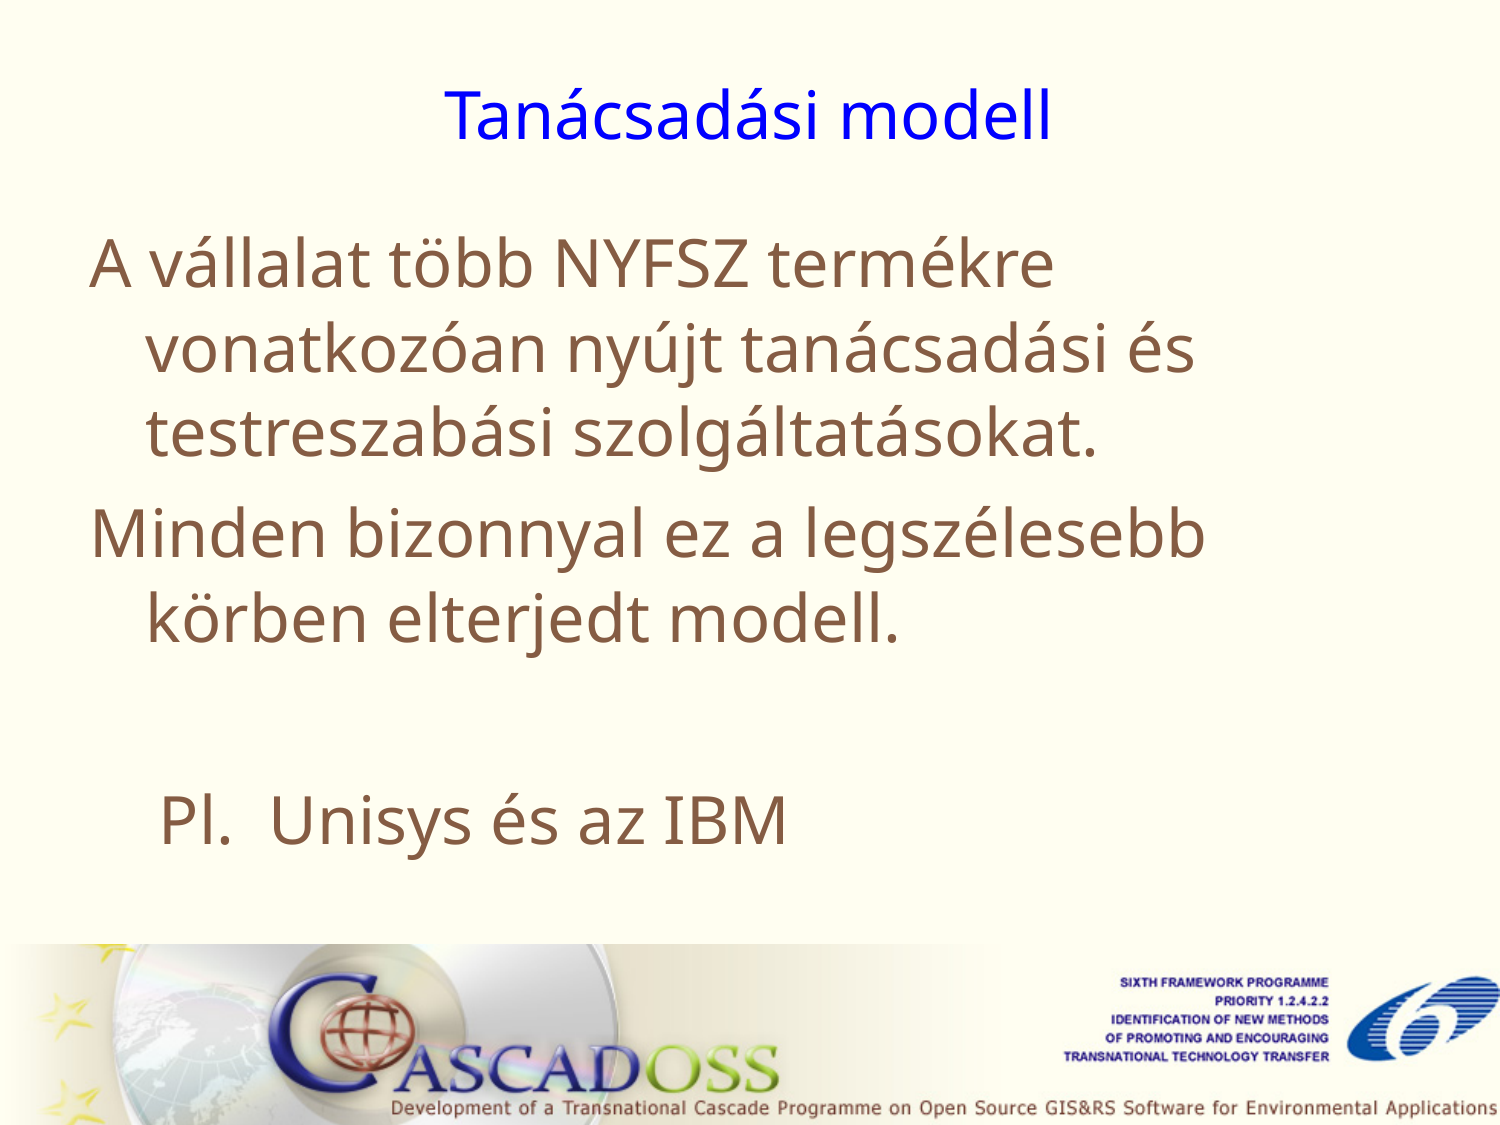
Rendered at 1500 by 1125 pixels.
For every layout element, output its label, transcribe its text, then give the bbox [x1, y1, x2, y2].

title Tanácsadási modell [74, 13, 1425, 208]
picture [0, 944, 1500, 1125]
list A vállalat több NYFSZ termékre vonatkozóan nyújt tanácsadási és testreszabási szolgáltatásokat. Minden bizonnyal ez a legszélesebb körben elterjedt modell. Pl. Unisys és az IBM [74, 208, 1447, 951]
